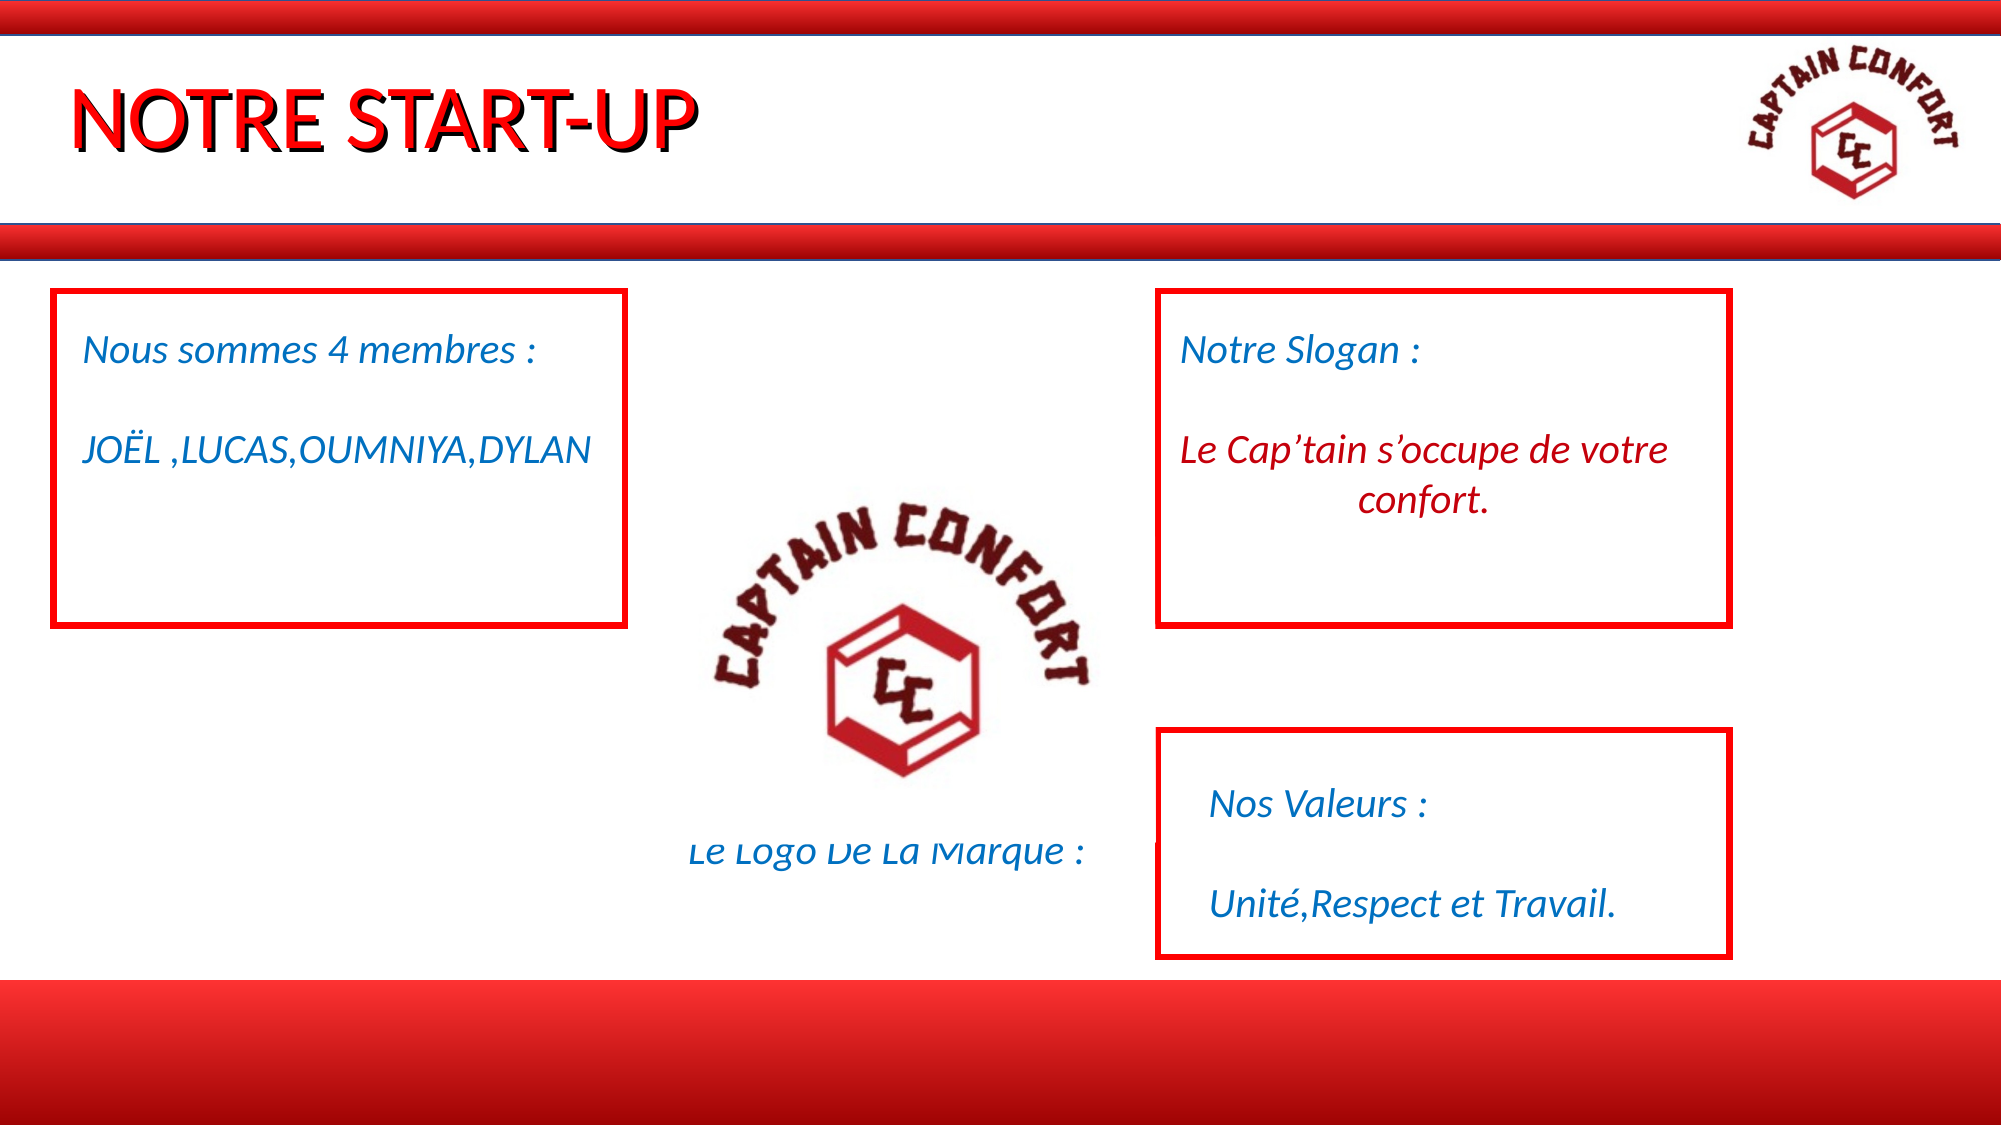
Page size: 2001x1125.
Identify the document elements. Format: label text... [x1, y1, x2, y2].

picture [1726, 36, 1995, 223]
text_box Notre Slogan : Le Cap’tain s’occupe de votre confort. [1164, 313, 1723, 530]
text_box Nous sommes 4 membres : JOËL ,LUCAS,OUMNIYA,DYLAN [67, 313, 626, 479]
picture [672, 435, 1156, 845]
text_box Le Logo De La Marque : [673, 815, 1231, 981]
text_box NOTRE START-UP [53, 49, 728, 176]
text_box Nos Valeurs : Unité,Respect et Travail. [1193, 768, 1752, 934]
